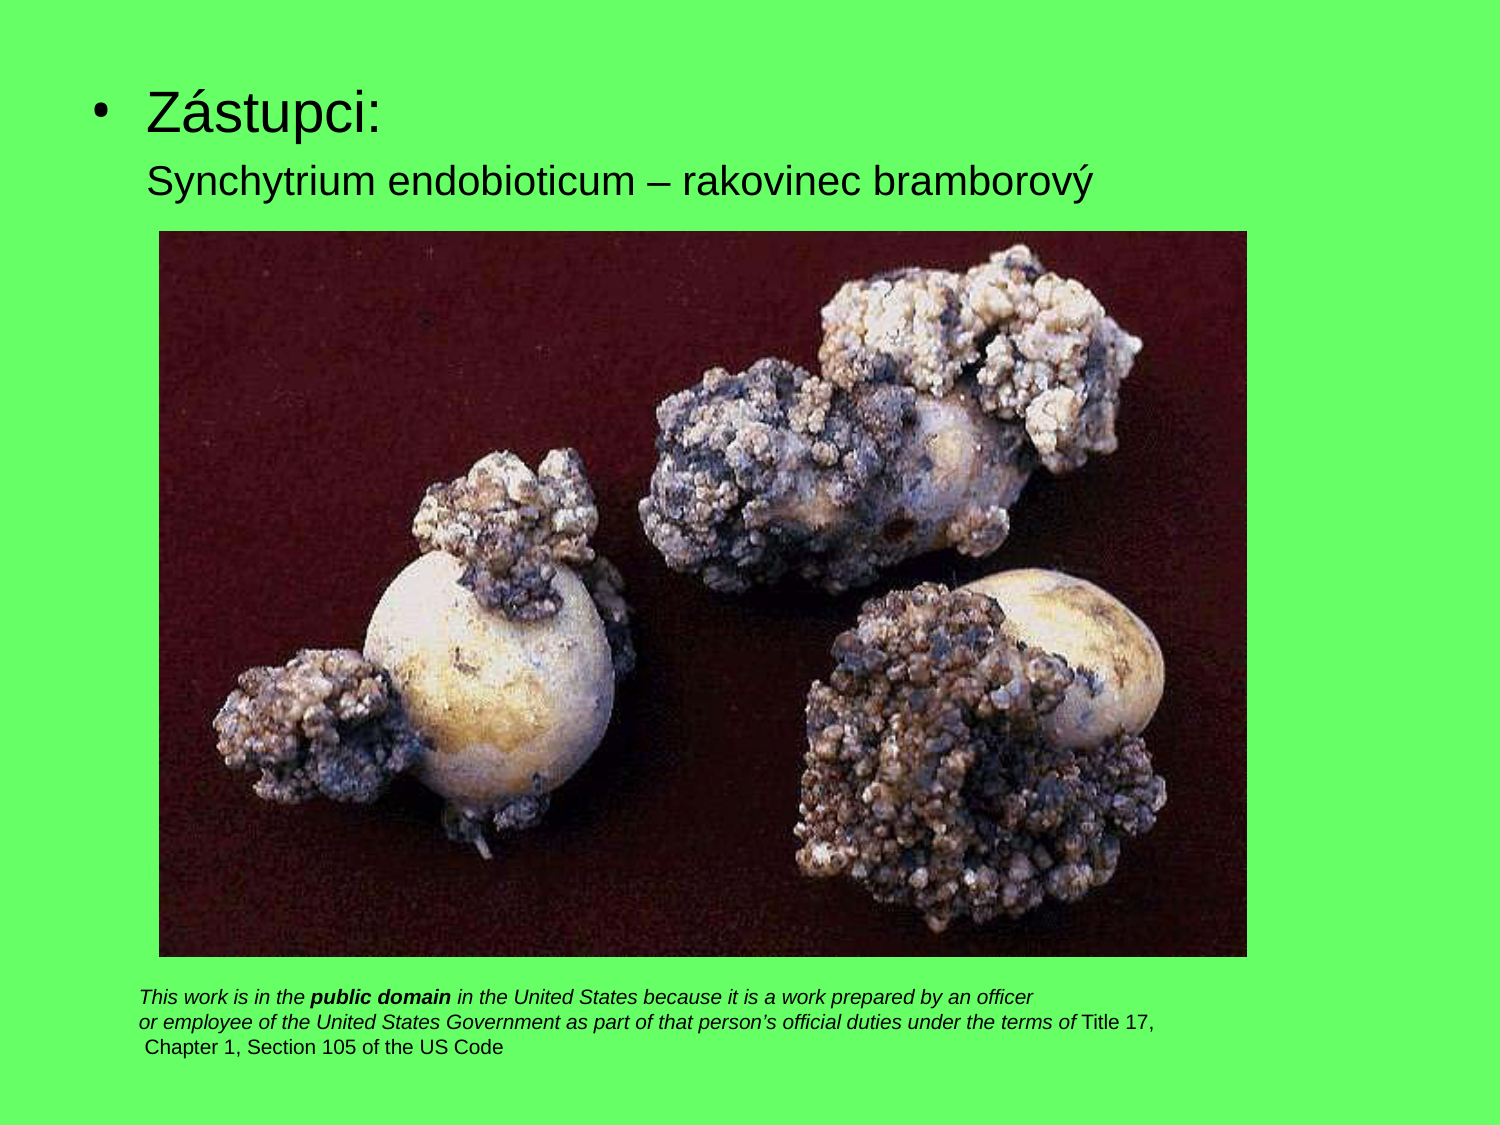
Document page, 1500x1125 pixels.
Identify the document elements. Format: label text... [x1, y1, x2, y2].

picture [159, 231, 1247, 957]
list Zástupci: Synchytrium endobioticum – rakovinec bramborový [75, 66, 1436, 1005]
text_box This work is in the public domain in the United States because it is a work prepared by an officer or employee of the United States Government as part of that person’s official duties under the terms of Title 17, Chapter 1, Section 105 of the US Code [124, 976, 1471, 1066]
